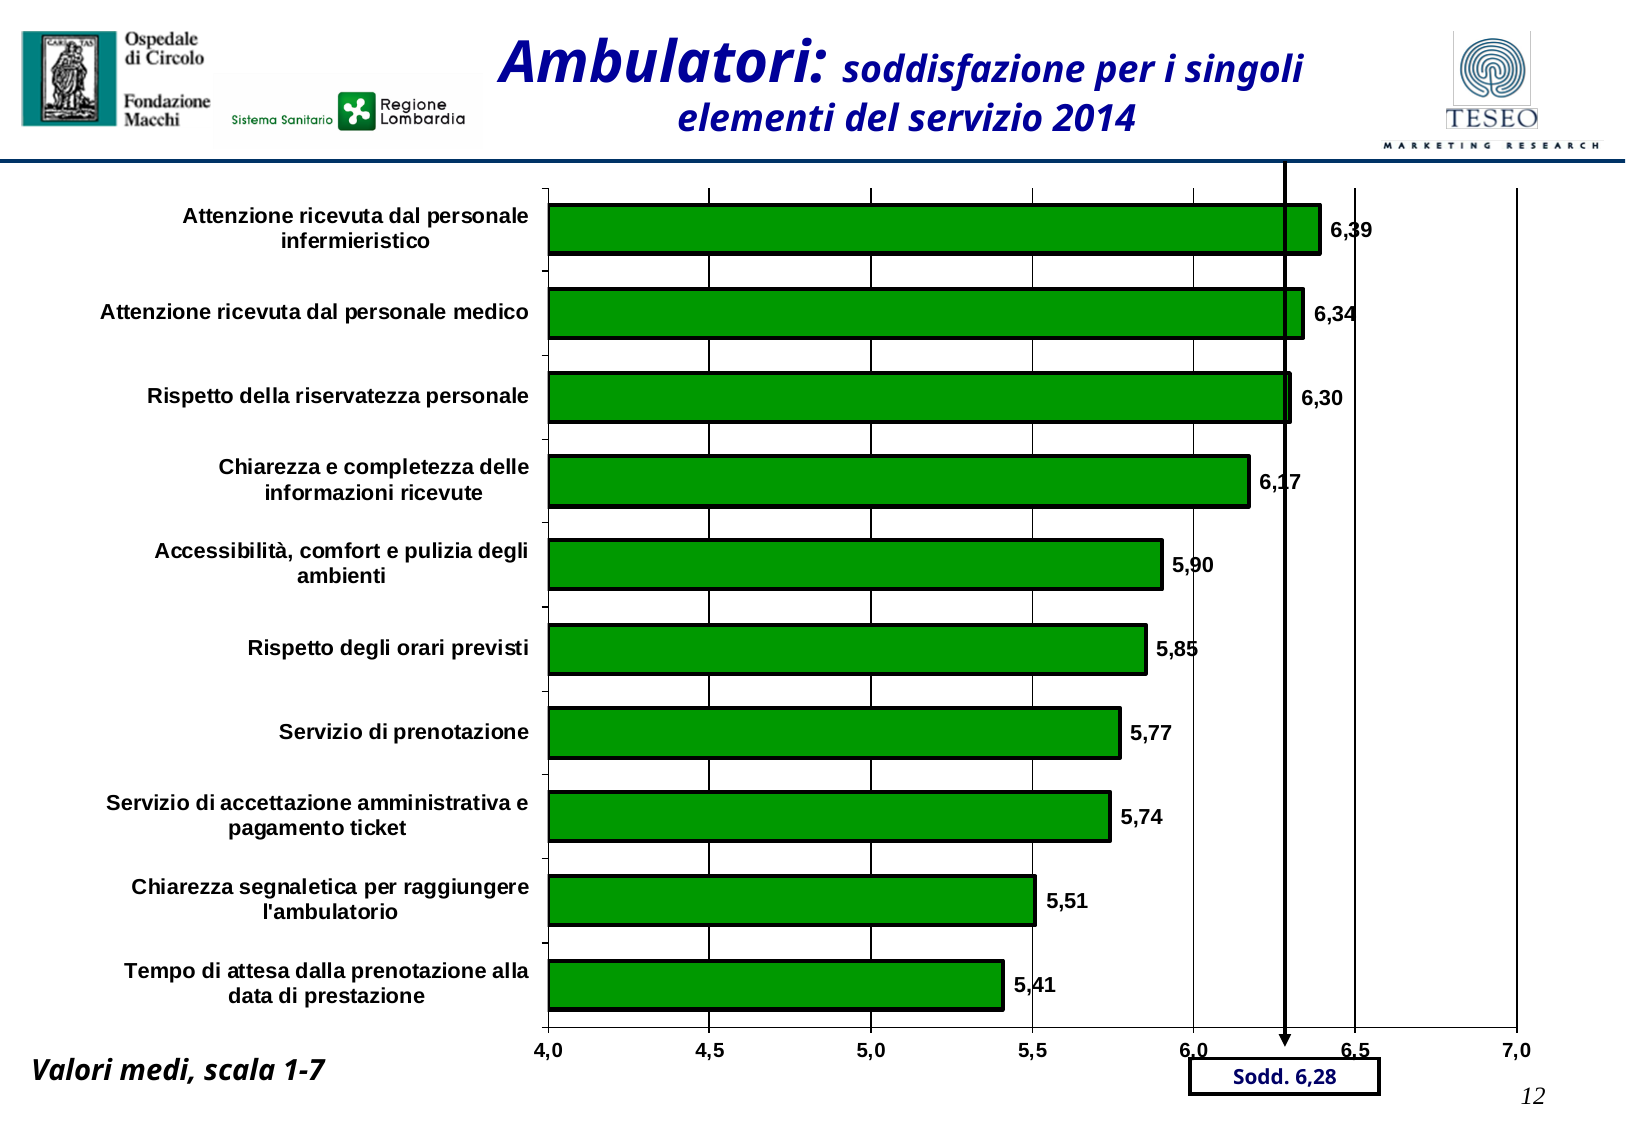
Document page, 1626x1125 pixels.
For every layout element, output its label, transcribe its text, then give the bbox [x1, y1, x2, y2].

text_box Sodd. 6,28 [1190, 1058, 1380, 1094]
picture [21, 31, 483, 149]
text_box Valori medi, scala 1-7 [16, 1043, 340, 1095]
picture [1381, 31, 1604, 149]
text_box Ambulatori: soddisfazione per i singoli elementi del servizio 2014 [363, 18, 1451, 144]
picture [85, 173, 1616, 1083]
